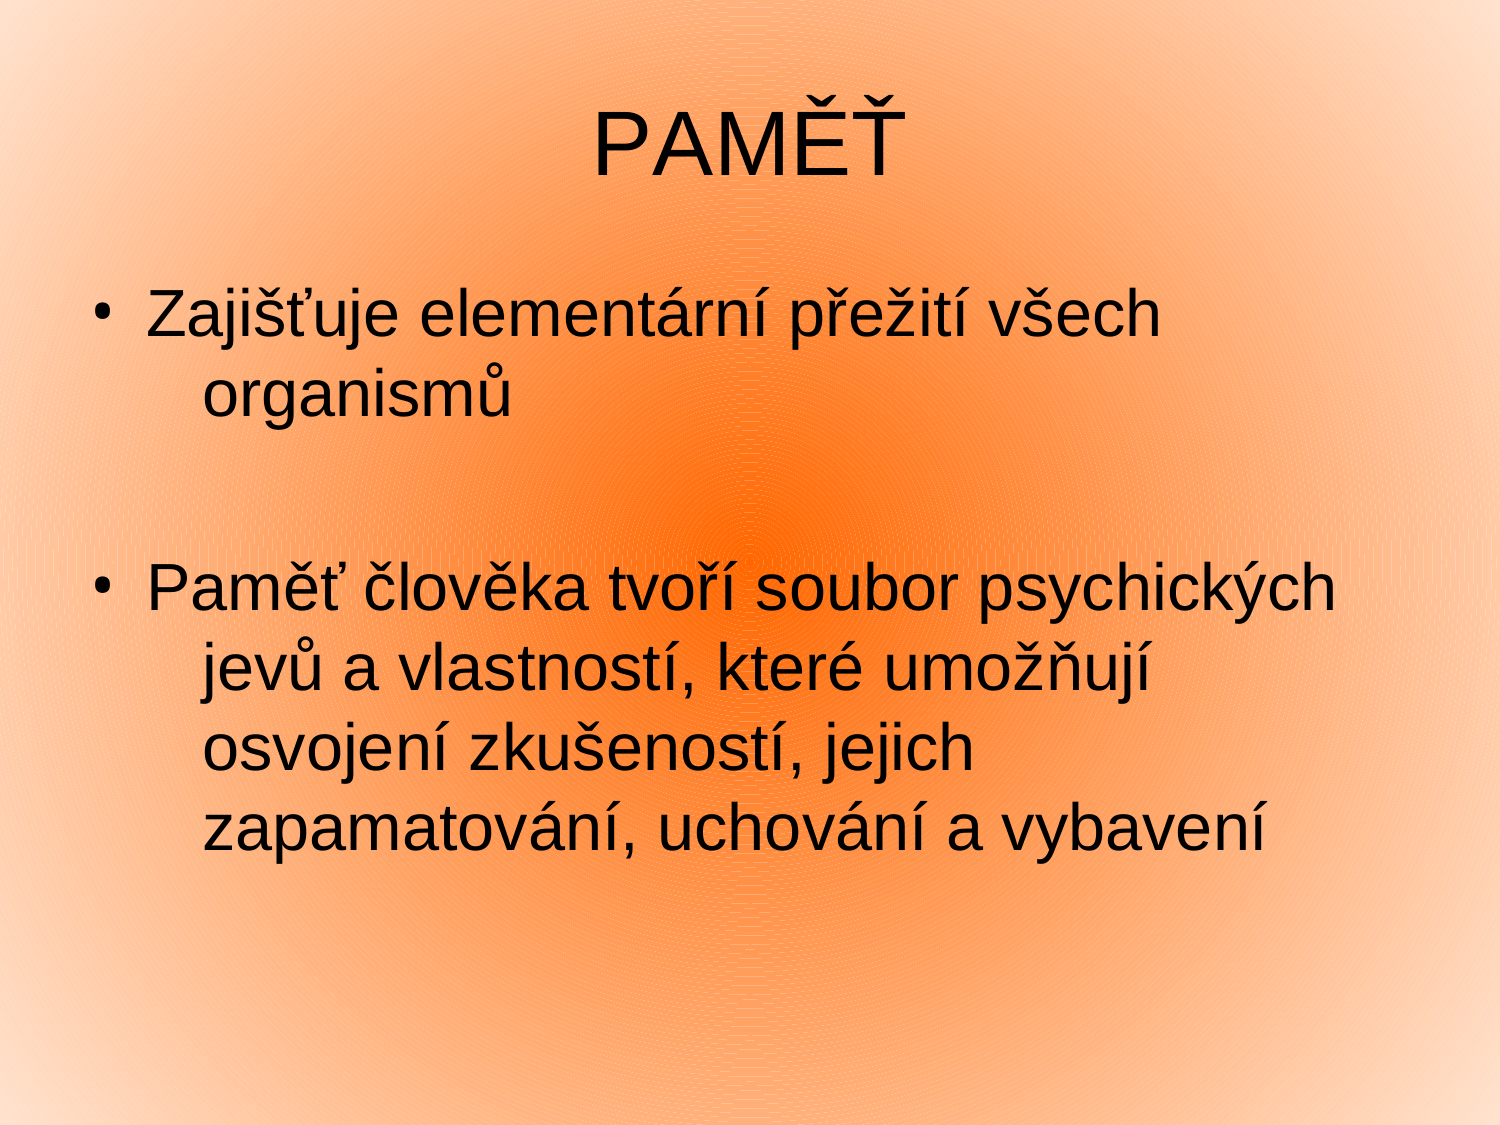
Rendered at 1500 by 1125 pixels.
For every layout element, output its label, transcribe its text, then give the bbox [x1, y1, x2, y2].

title PAMĚŤ [75, 45, 1426, 233]
list Zajišťuje elementární přežití všech organismů Paměť člověka tvoří soubor psychických jevů a vlastností, které umožňují osvojení zkušeností, jejich zapamatování, uchování a vybavení [75, 262, 1426, 1005]
